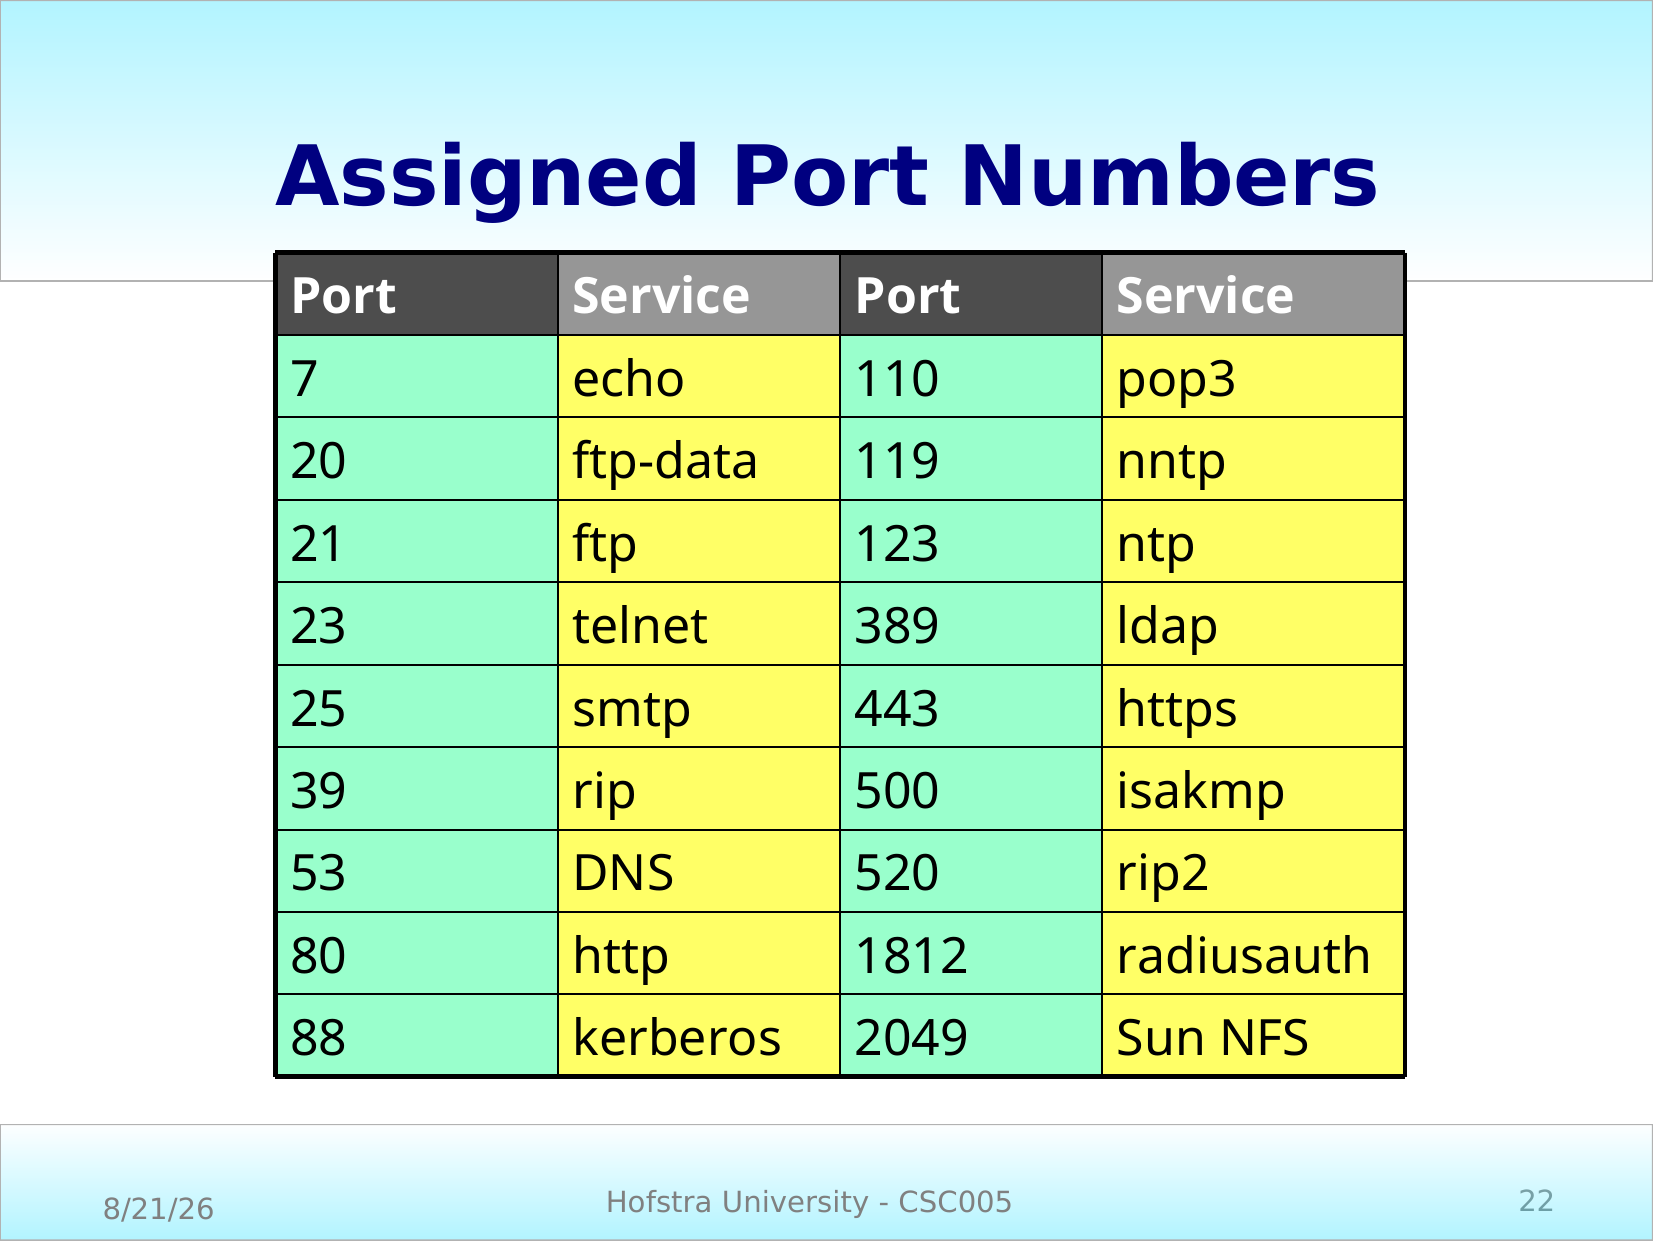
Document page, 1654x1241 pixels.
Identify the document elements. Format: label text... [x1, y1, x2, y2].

text_box 39 [278, 748, 557, 829]
text_box https [1103, 666, 1403, 746]
text_box DNS [559, 831, 839, 911]
text_box 389 [841, 583, 1101, 664]
text_box 123 [841, 501, 1101, 581]
text_box telnet [559, 583, 839, 664]
text_box Port [278, 255, 557, 334]
text_box 110 [841, 336, 1101, 416]
text_box 520 [841, 831, 1101, 911]
text_box 23 [278, 583, 557, 664]
text_box 500 [841, 748, 1101, 829]
text_box echo [559, 336, 839, 416]
text_box 2049 [841, 995, 1101, 1074]
text_box pop3 [1103, 336, 1403, 416]
text_box 53 [278, 831, 557, 911]
text_box Service [1103, 255, 1403, 334]
text_box nntp [1103, 418, 1403, 499]
text_box 7 [278, 336, 557, 416]
text_box kerberos [559, 995, 839, 1074]
text_box 119 [841, 418, 1101, 499]
text_box smtp [559, 666, 839, 746]
text_box Service [559, 255, 839, 334]
text_box 25 [278, 666, 557, 746]
text_box ntp [1103, 501, 1403, 581]
text_box ftp-data [559, 418, 839, 499]
text_box 80 [278, 913, 557, 993]
text_box 88 [278, 995, 557, 1074]
text_box http [559, 913, 839, 993]
text_box rip [559, 748, 839, 829]
text_box ftp [559, 501, 839, 581]
text_box radiusauth [1103, 913, 1403, 993]
text_box rip2 [1103, 831, 1403, 911]
text_box 21 [278, 501, 557, 581]
text_box 443 [841, 666, 1101, 746]
text_box 20 [278, 418, 557, 499]
text_box 1812 [841, 913, 1101, 993]
text_box Port [841, 255, 1101, 334]
text_box Sun NFS [1103, 995, 1403, 1074]
text_box isakmp [1103, 748, 1403, 829]
title Assigned Port Numbers [123, 94, 1533, 233]
text_box ldap [1103, 583, 1403, 664]
